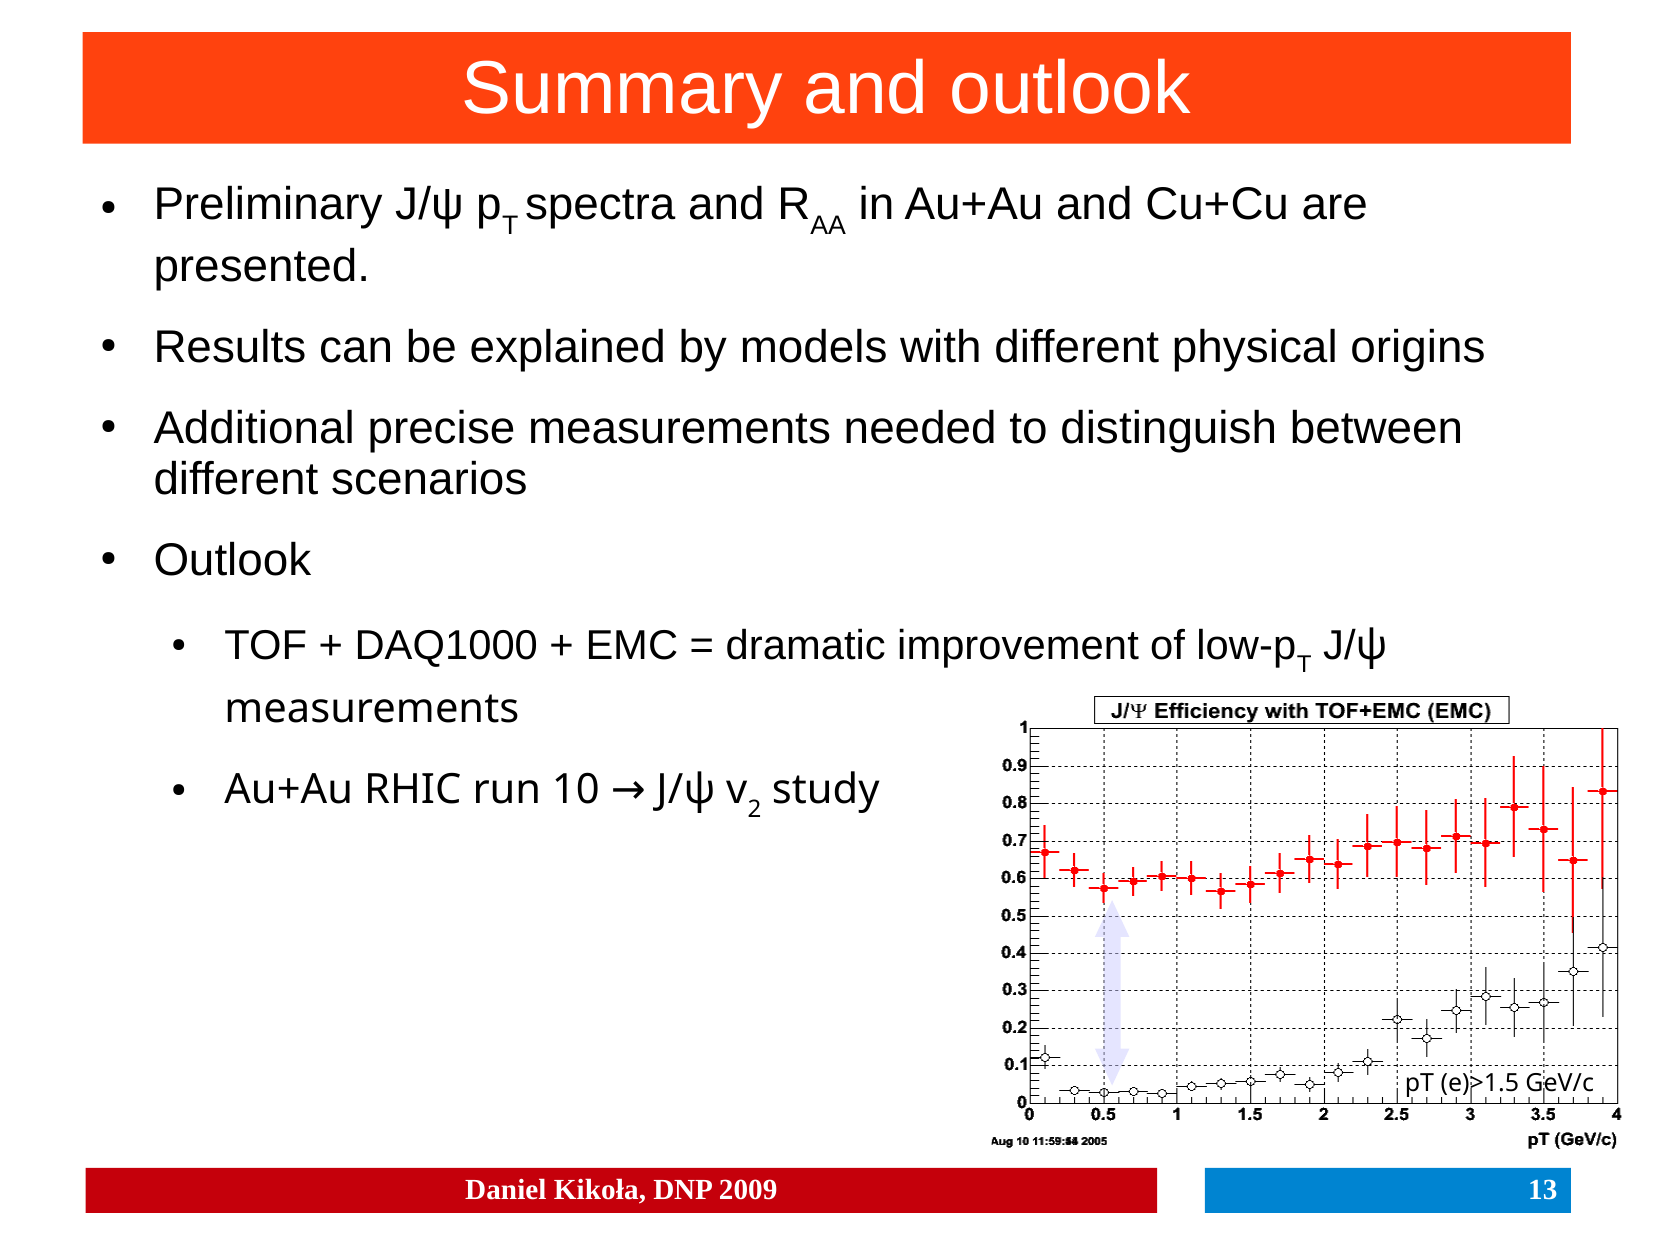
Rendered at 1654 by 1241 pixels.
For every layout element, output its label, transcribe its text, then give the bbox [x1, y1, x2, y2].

text_box pT (e)>1.5 GeV/c [1571, 1056, 1610, 1107]
picture [991, 682, 1624, 1150]
title Summary and outlook [82, 32, 1571, 144]
list Preliminary J/ψ pT spectra and RAA in Au+Au and Cu+Cu are presented. Results can be explained by models with different physical origins Additional precise measurements needed to distinguish between different scenarios Outlook TOF + DAQ1000 + EMC = dramatic improvement of low-pT J/ψ measurements Au+Au RHIC run 10 → J/ψ v2 study [82, 177, 1571, 1109]
